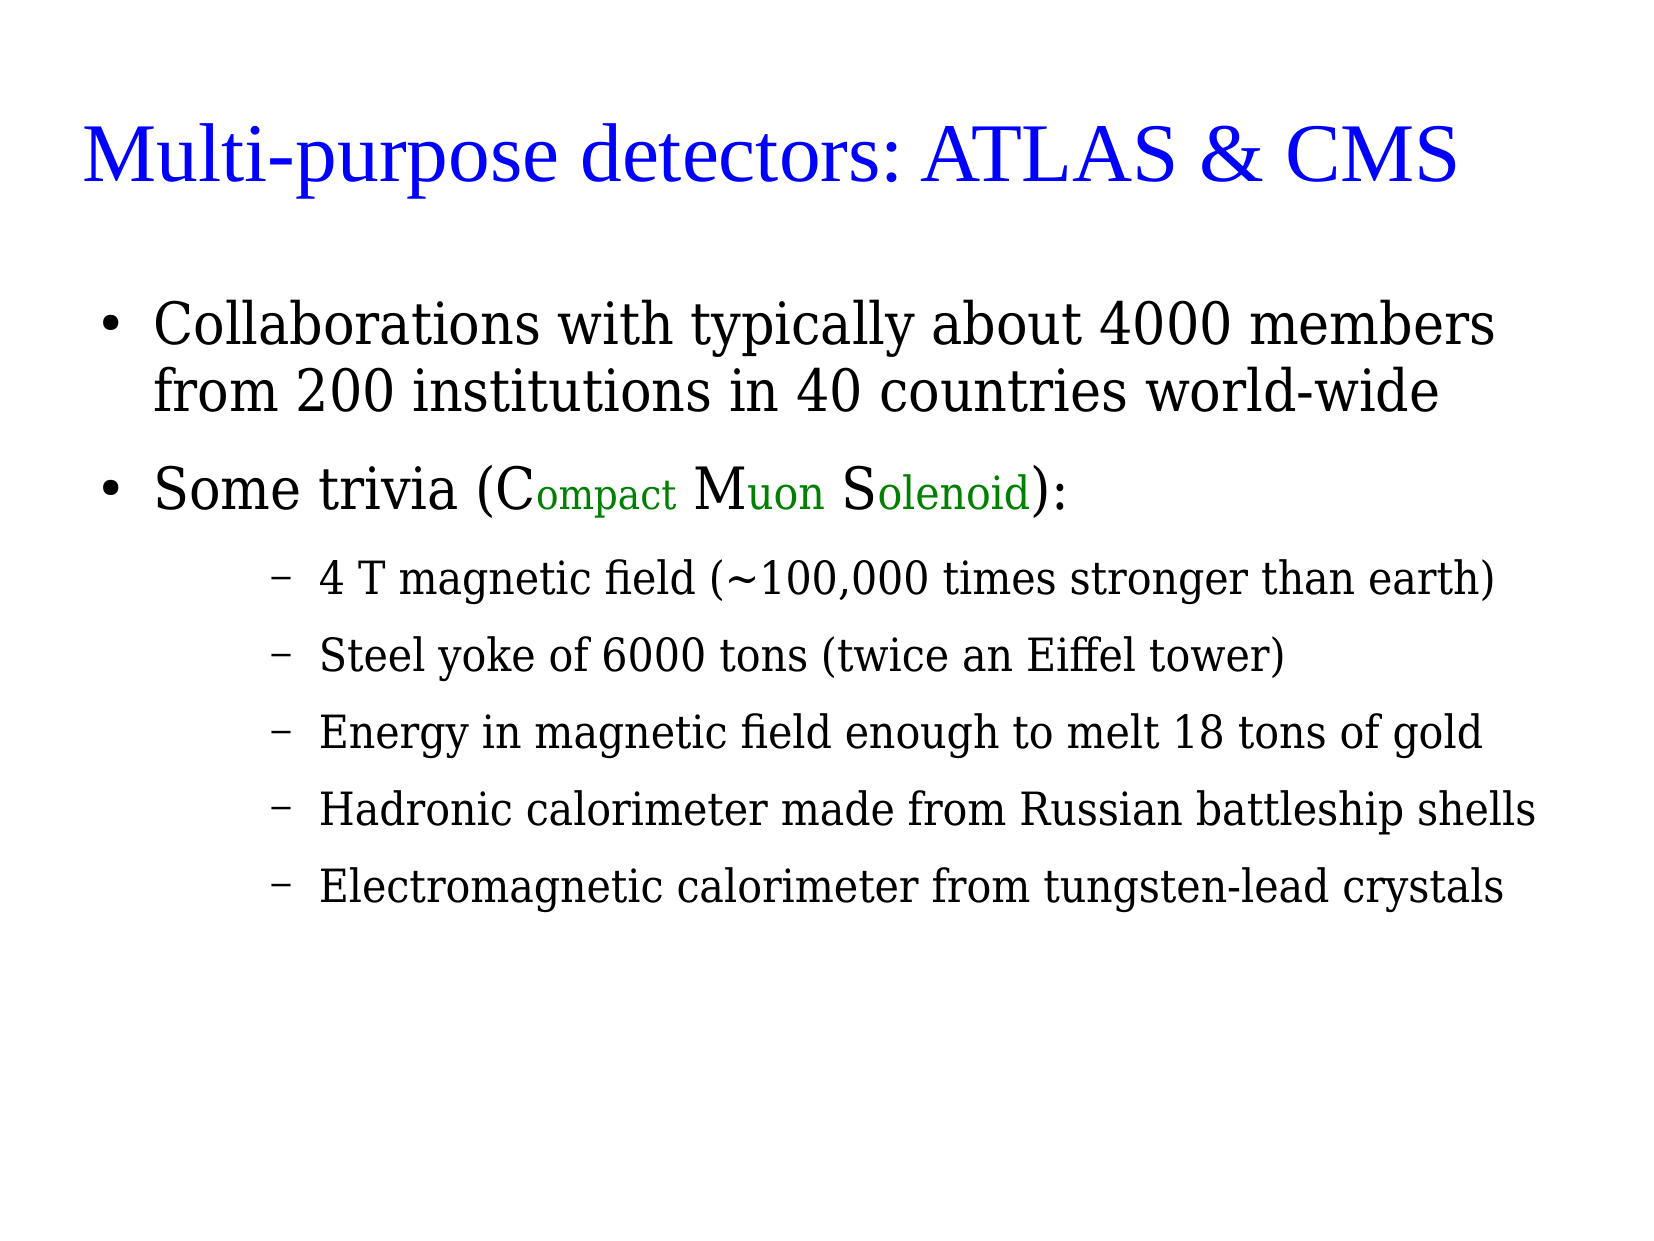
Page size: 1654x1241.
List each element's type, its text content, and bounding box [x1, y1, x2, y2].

title Multi-purpose detectors: ATLAS & CMS [82, 49, 1571, 257]
list Collaborations with typically about 4000 members from 200 institutions in 40 countries world-wide Some trivia (Compact Muon Solenoid): 4 T magnetic field (~100,000 times stronger than earth) Steel yoke of 6000 tons (twice an Eiffel tower) Energy in magnetic field enough to melt 18 tons of gold Hadronic calorimeter made from Russian battleship shells Electromagnetic calorimeter from tungsten-lead crystals [82, 290, 1571, 1010]
